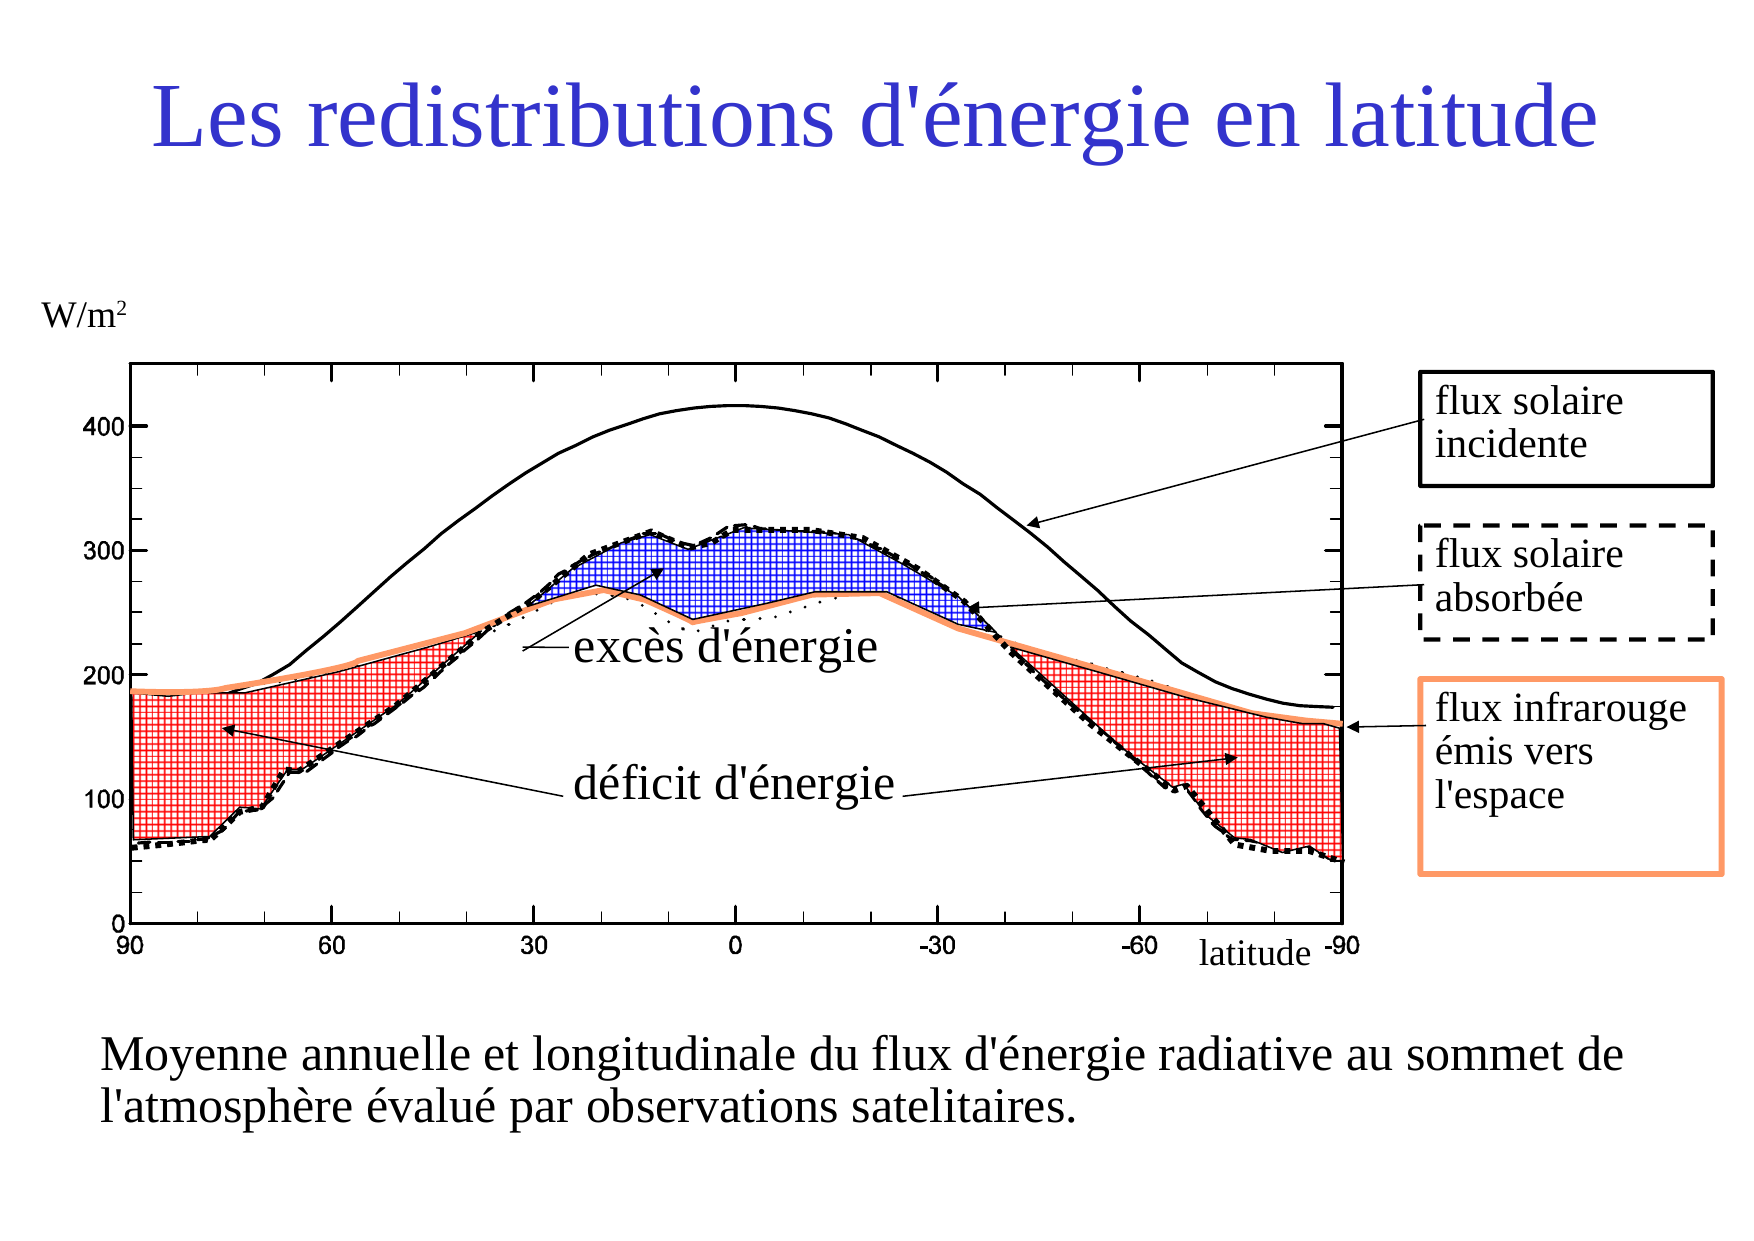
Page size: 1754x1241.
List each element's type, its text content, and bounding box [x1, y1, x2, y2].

text_box Moyenne annuelle et longitudinale du flux d'énergie radiative au sommet de l'atmosphère évalué par observations satelitaires. [85, 1021, 1692, 1141]
title Les redistributions d'énergie en latitude [97, 53, 1657, 184]
text_box flux infrarouge émis vers l'espace [1420, 679, 1722, 825]
picture [726, 597, 929, 620]
text_box flux solaire incidente [1420, 371, 1713, 475]
picture [358, 661, 373, 666]
text_box [532, 527, 988, 631]
picture [79, 0, 1363, 964]
text_box flux solaire absorbée [1420, 525, 1713, 628]
text_box latitude [1184, 927, 1480, 982]
picture [579, 597, 680, 620]
text_box [1010, 647, 1343, 861]
text_box excès d'énergie [573, 620, 935, 673]
picture [971, 628, 988, 633]
picture [226, 680, 297, 692]
text_box déficit d'énergie [573, 758, 938, 811]
picture [584, 586, 599, 590]
text_box W/m2 [26, 288, 251, 343]
text_box [131, 633, 475, 840]
